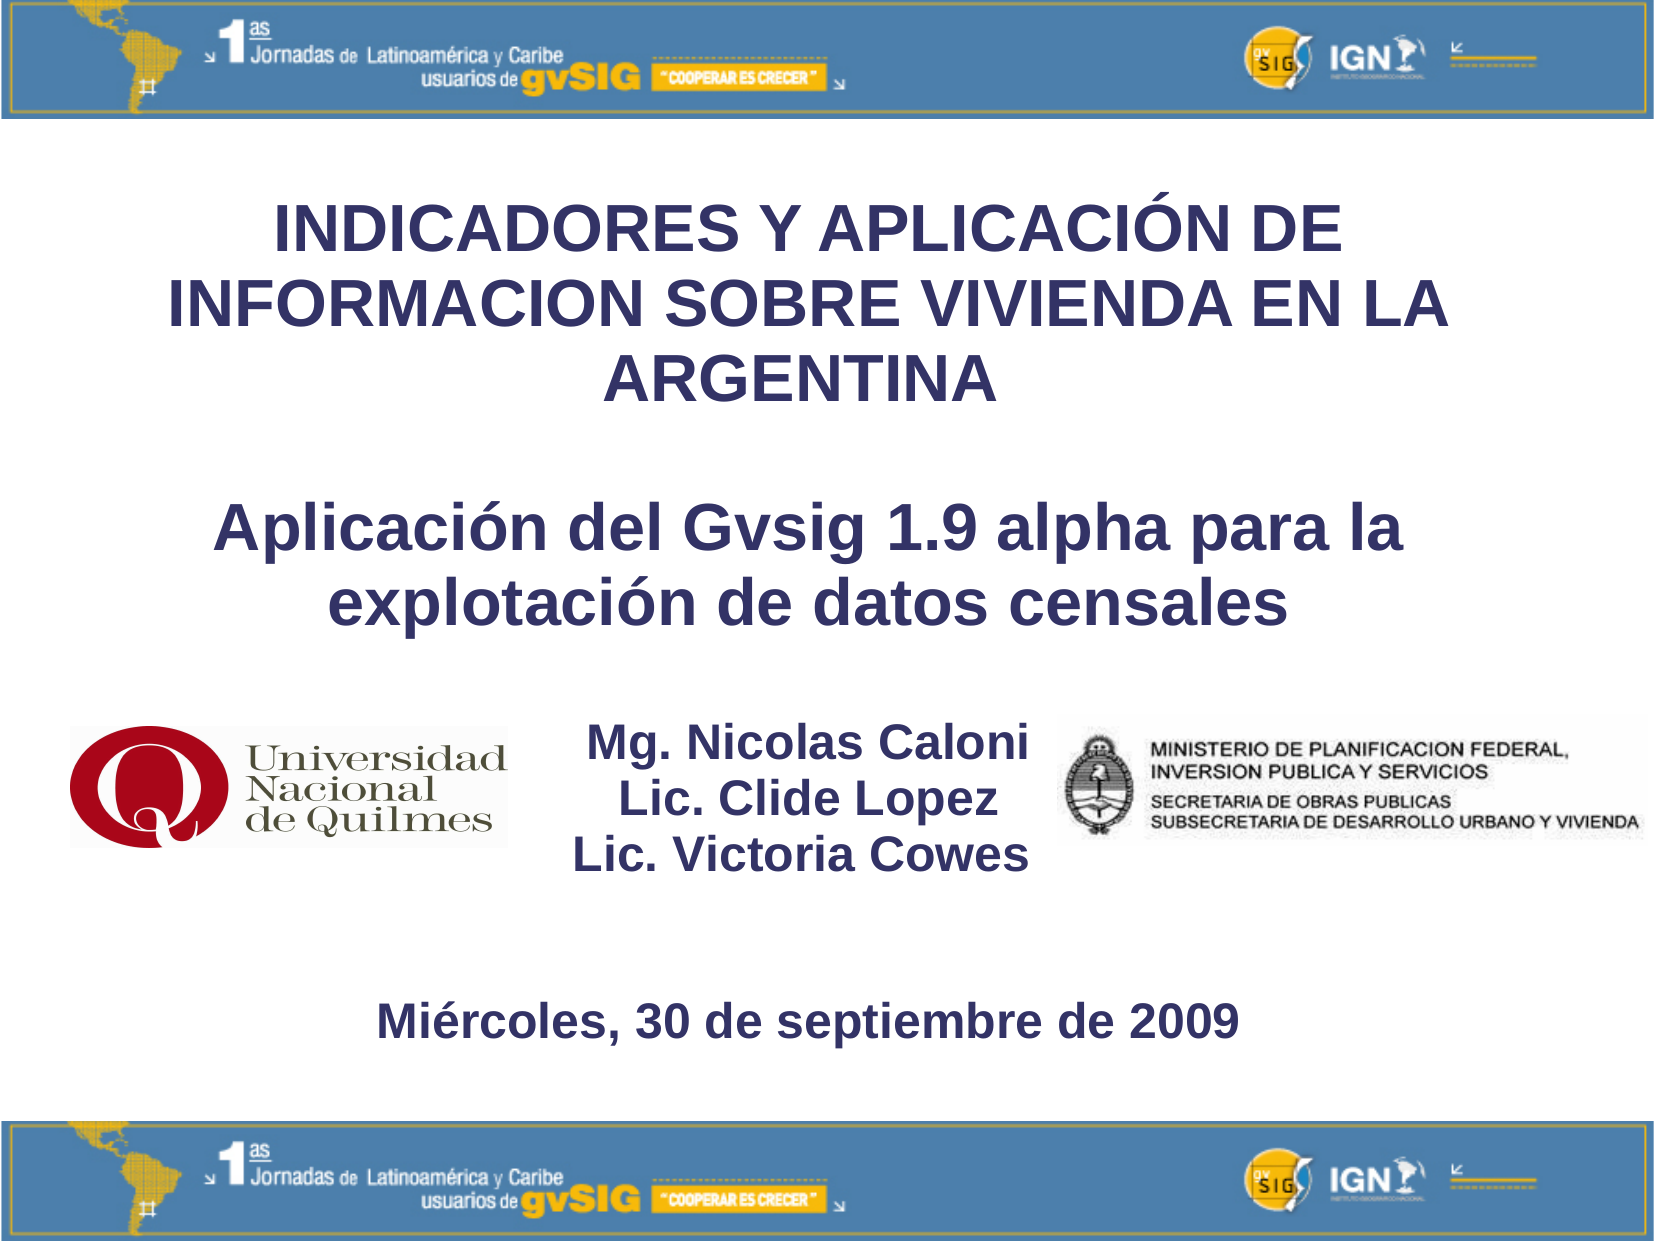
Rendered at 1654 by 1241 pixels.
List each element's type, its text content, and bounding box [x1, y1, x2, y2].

picture [70, 726, 508, 849]
picture [1057, 714, 1648, 846]
picture [0, 1121, 1654, 1241]
text_box INDICADORES Y APLICACIÓN DE INFORMACION SOBRE VIVIENDA EN LA ARGENTINA Aplicación del Gvsig 1.9 alpha para la explotación de datos censales Mg. Nicolas Caloni Lic. Clide Lopez Lic. Victoria Cowes Miércoles, 30 de septiembre de 2009 [129, 118, 1489, 1121]
picture [0, 0, 1654, 119]
